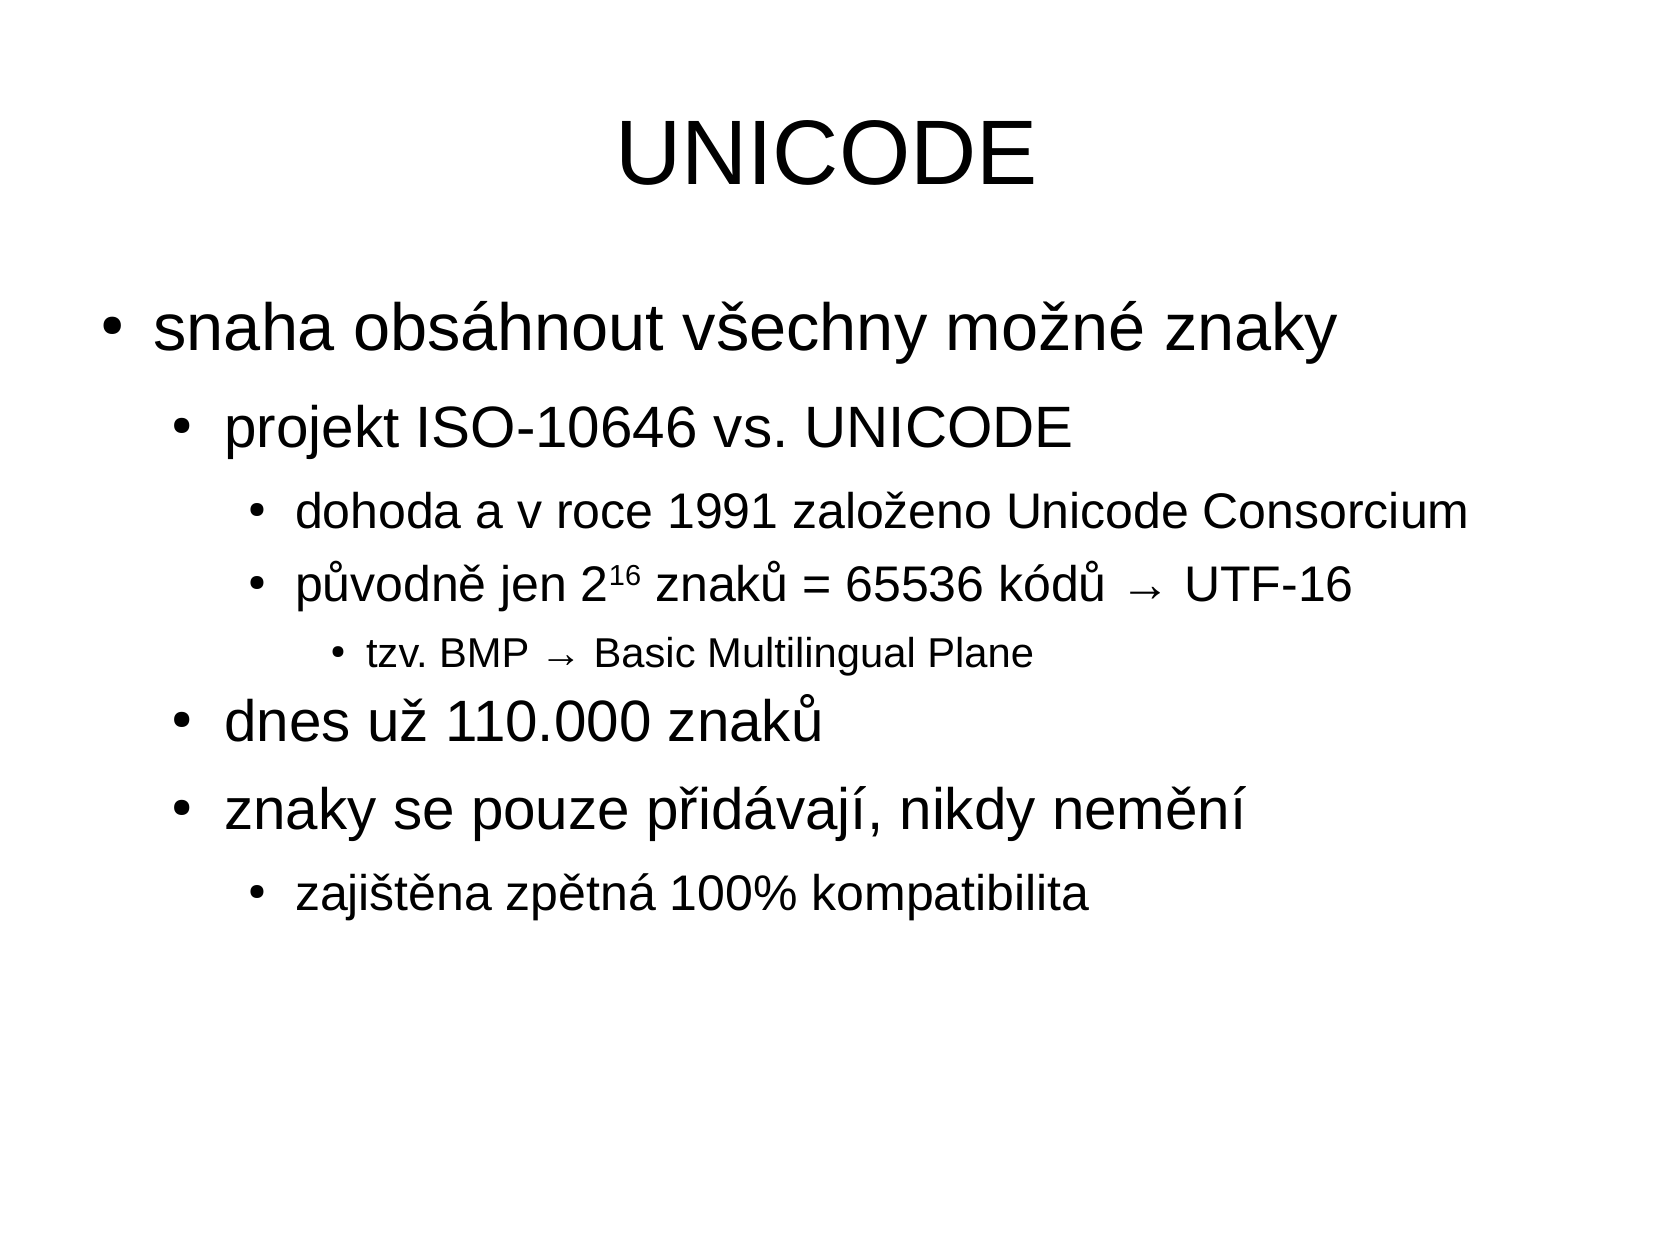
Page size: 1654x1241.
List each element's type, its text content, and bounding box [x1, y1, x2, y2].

title UNICODE [82, 49, 1571, 257]
list snaha obsáhnout všechny možné znaky projekt ISO-10646 vs. UNICODE dohoda a v roce 1991 založeno Unicode Consorcium původně jen 216 znaků = 65536 kódů → UTF-16 tzv. BMP → Basic Multilingual Plane dnes už 110.000 znaků znaky se pouze přidávají, nikdy nemění zajištěna zpětná 100% kompatibilita [82, 290, 1571, 1152]
